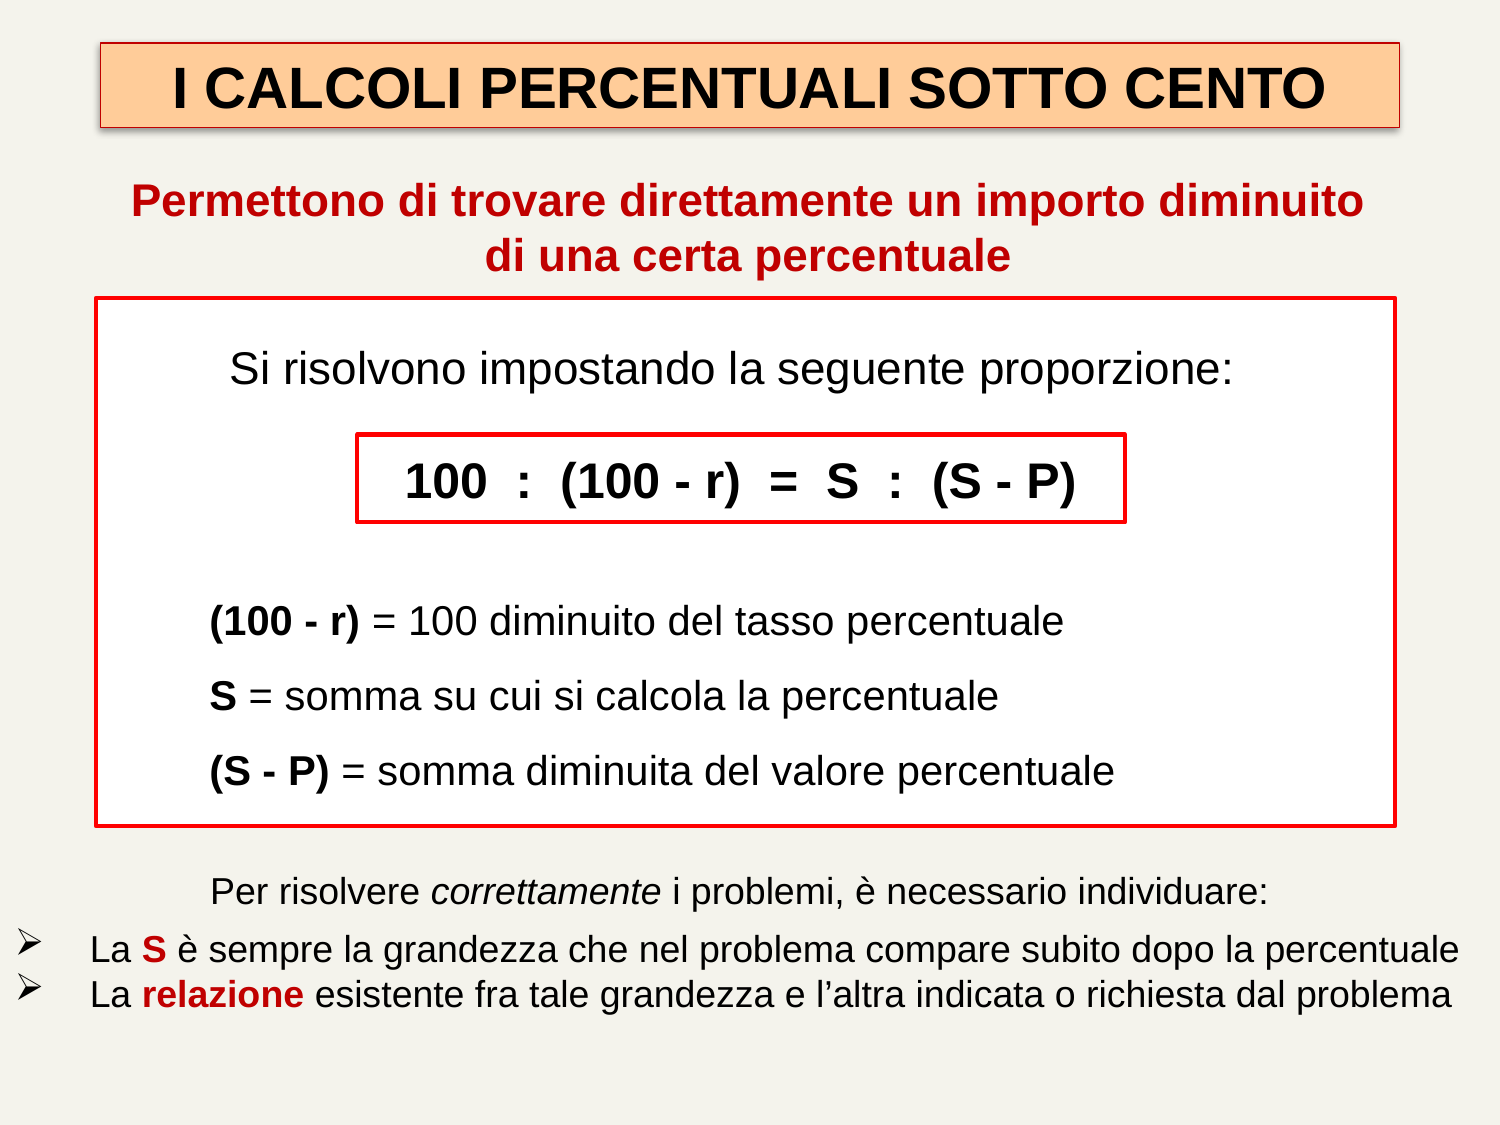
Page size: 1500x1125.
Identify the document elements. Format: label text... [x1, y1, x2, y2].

text_box (100 - r) = 100 diminuito del tasso percentuale S = somma su cui si calcola la percentuale (S - P) = somma diminuita del valore percentuale [194, 561, 1306, 801]
text_box [95, 297, 1396, 827]
text_box Permettono di trovare direttamente un importo diminuito di una certa percentuale [98, 163, 1398, 289]
text_box Per risolvere correttamente i problemi, è necessario individuare: [83, 859, 1396, 917]
text_box I CALCOLI PERCENTUALI SOTTO CENTO [100, 42, 1400, 128]
text_box La S è sempre la grandezza che nel problema compare subito dopo la percentuale La relazione esistente fra tale grandezza e l’altra indicata o richiesta dal problema [0, 917, 1483, 1022]
text_box 100 : (100 - r) = S : (S - P) [357, 434, 1125, 523]
text_box Si risolvono impostando la seguente proporzione: [135, 331, 1329, 401]
